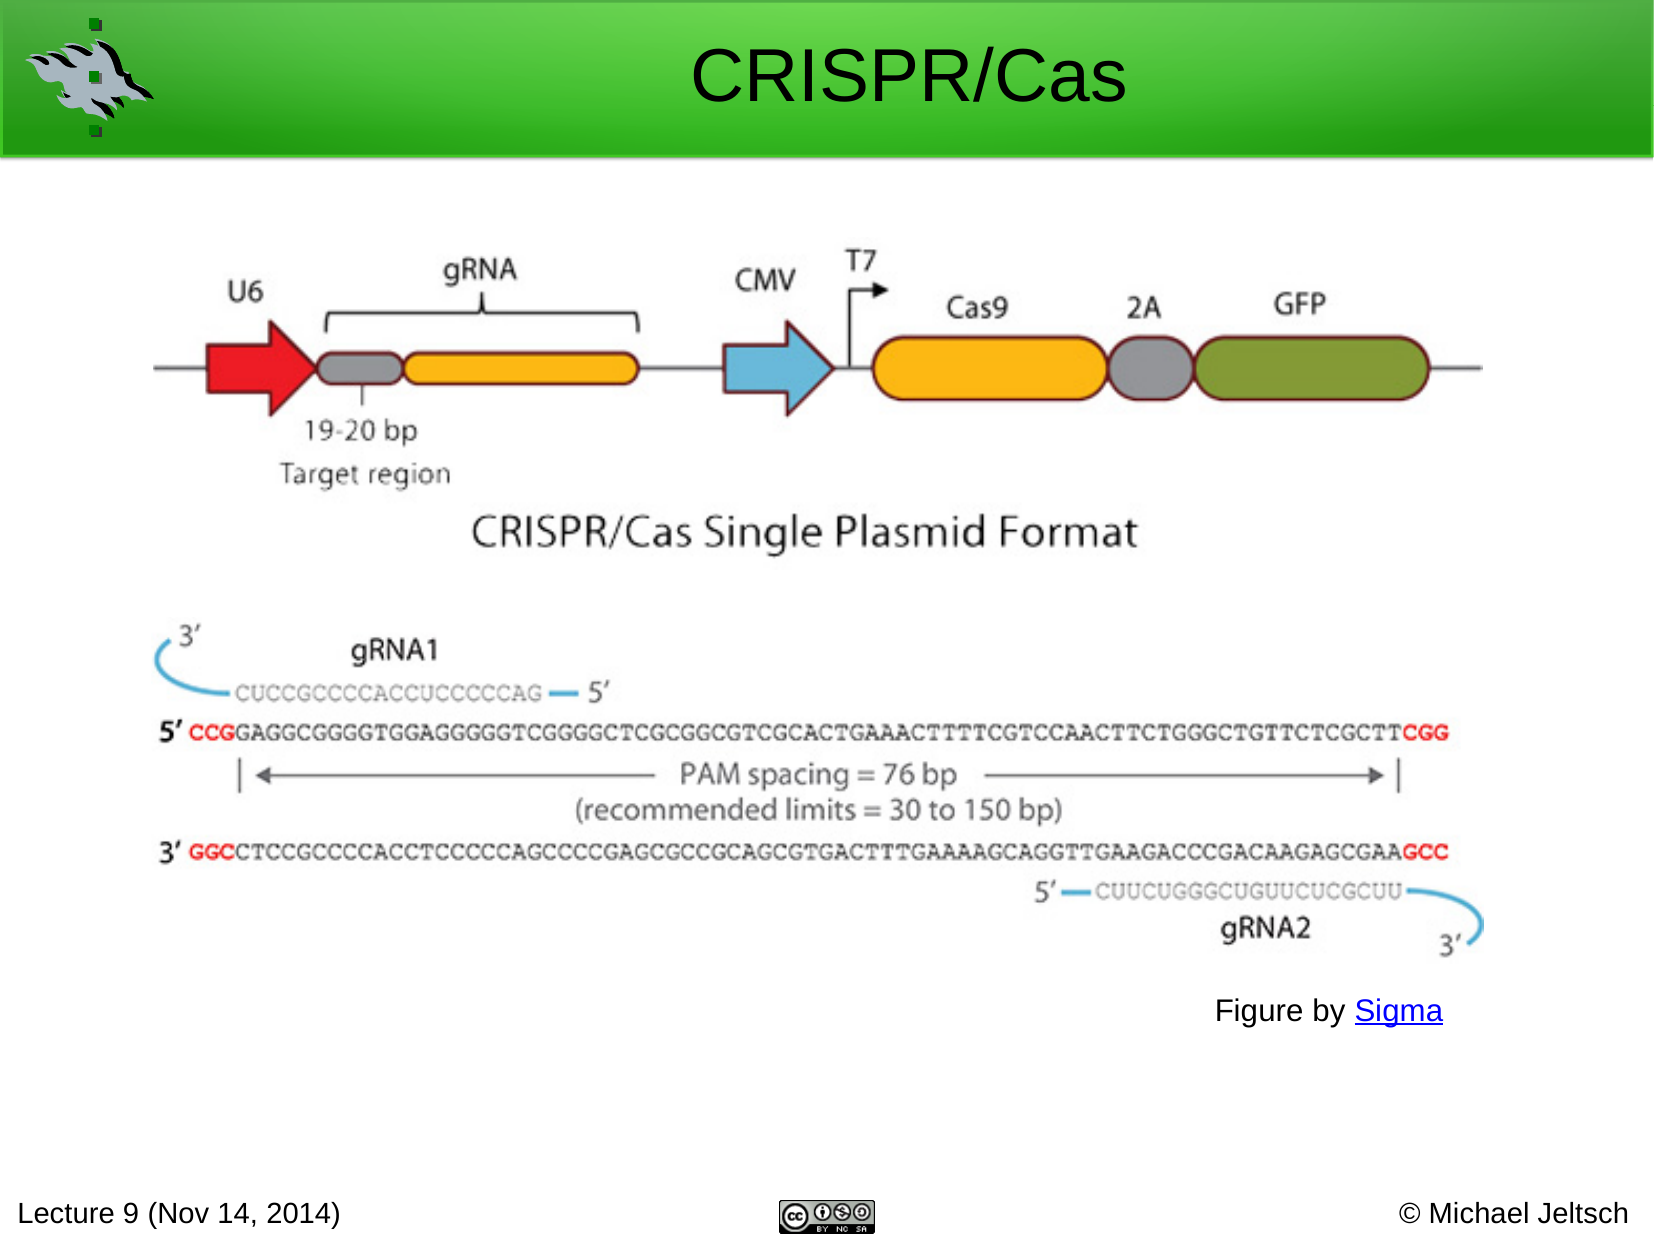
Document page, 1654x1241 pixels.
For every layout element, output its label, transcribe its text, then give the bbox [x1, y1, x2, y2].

title CRISPR/Cas [289, 30, 1531, 121]
picture [779, 1200, 875, 1234]
picture [153, 237, 1483, 571]
picture [151, 617, 1484, 964]
text_box Figure by Sigma [1200, 985, 1458, 1036]
